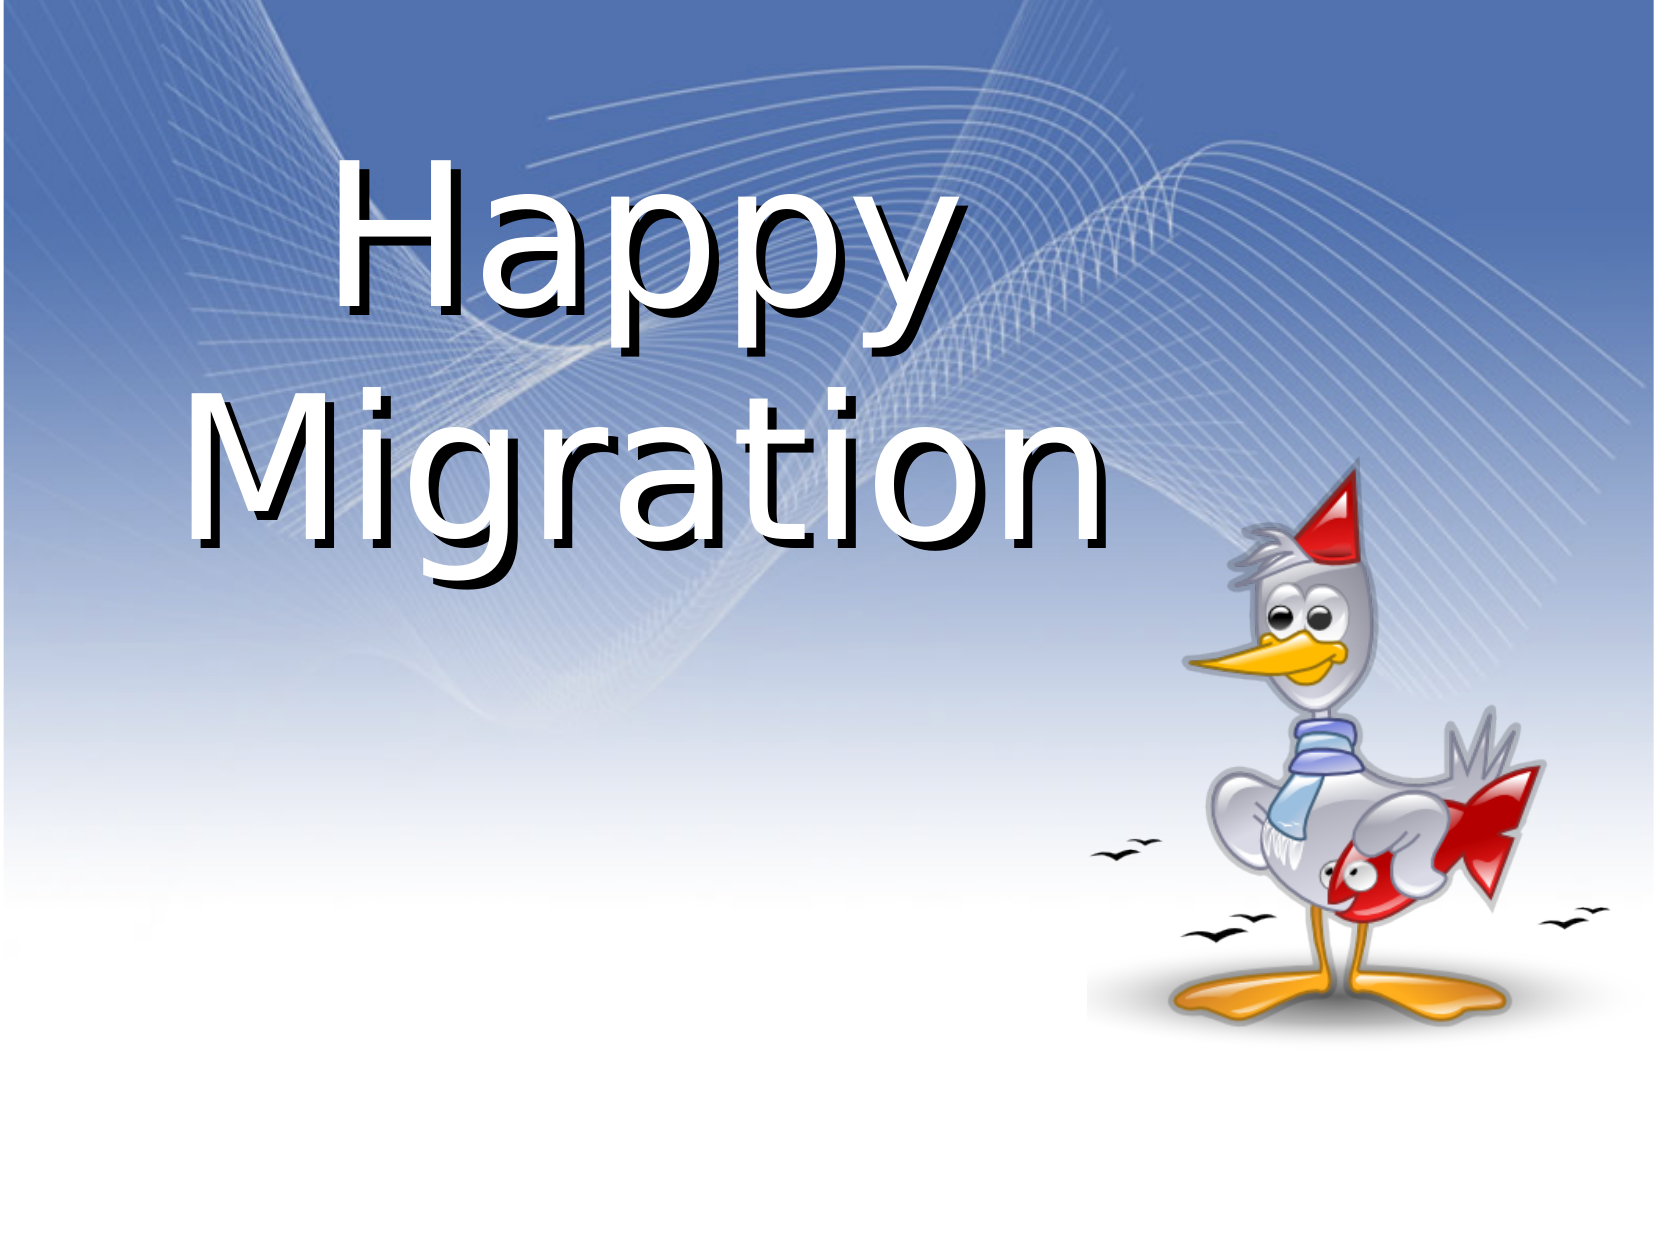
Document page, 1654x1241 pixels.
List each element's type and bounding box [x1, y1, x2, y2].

picture [1087, 412, 1647, 1166]
